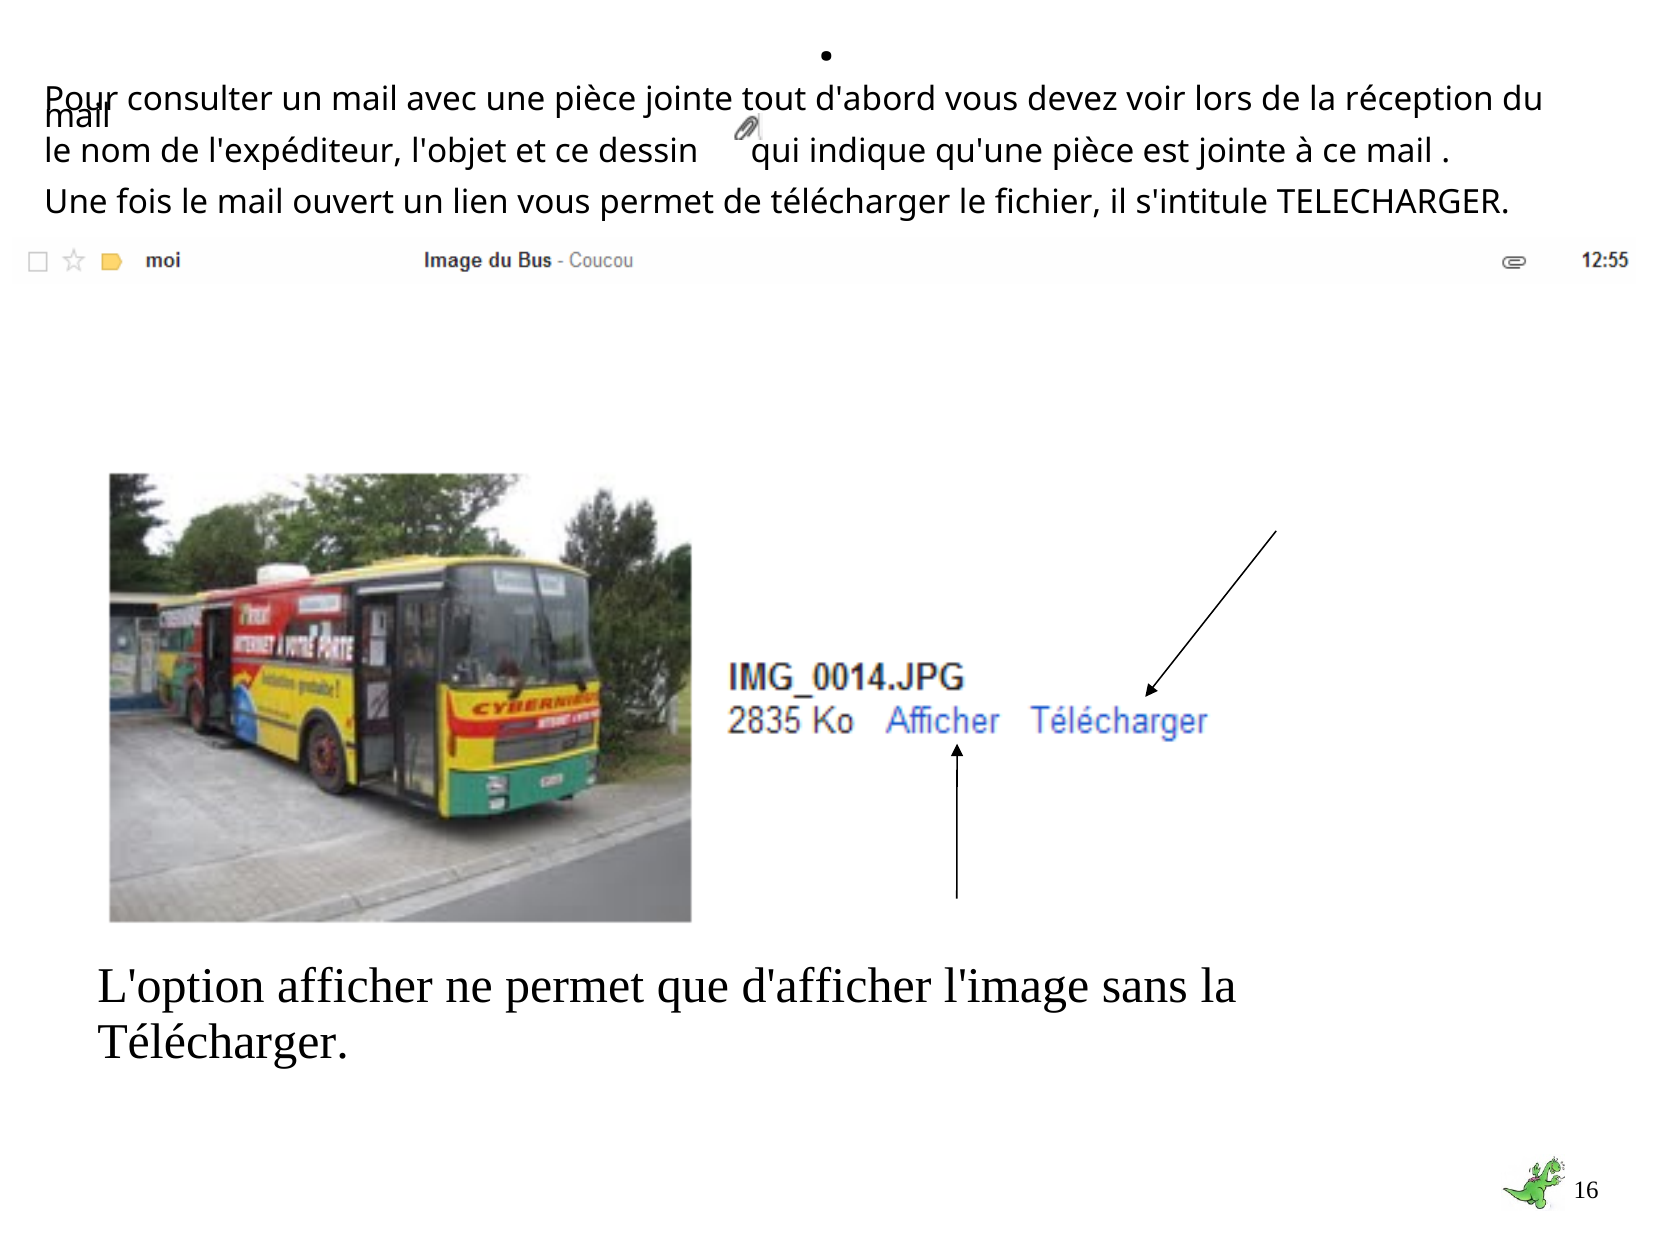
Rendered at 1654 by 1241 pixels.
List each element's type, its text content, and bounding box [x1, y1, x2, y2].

picture [1501, 1154, 1565, 1211]
picture [730, 113, 763, 140]
picture [11, 237, 1636, 284]
text_box . Pour consulter un mail avec une pièce jointe tout d'abord vous devez voir lors de la réception du mail le nom de l'expéditeur, l'objet et ce dessin qui indique qu'une pièce est jointe à ce mail . Une fois le mail ouvert un lien vous permet de télécharger le fichier, il s'intitule TELECHARGER. [29, 29, 1624, 237]
text_box 16 [1558, 1169, 1614, 1213]
picture [92, 434, 1229, 969]
text_box L'option afficher ne permet que d'afficher l'image sans la Télécharger. [82, 980, 1441, 1070]
